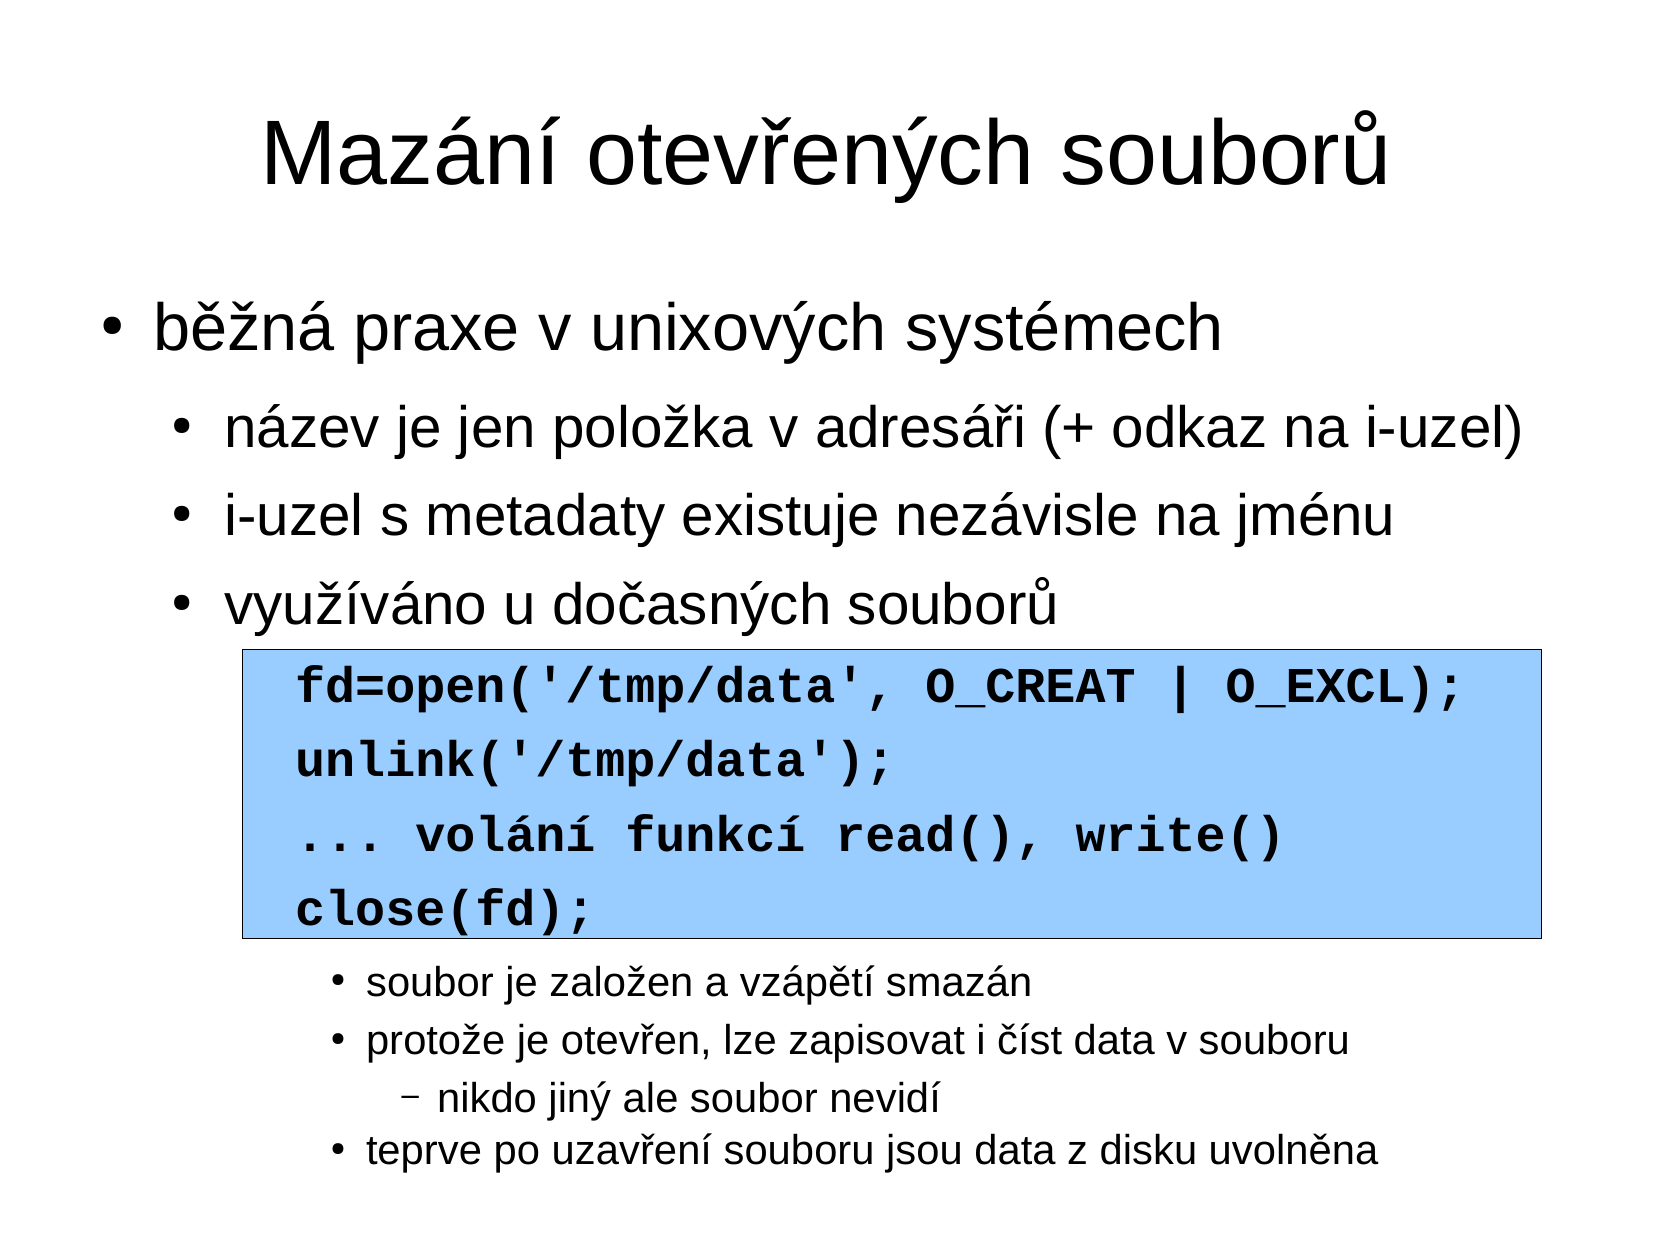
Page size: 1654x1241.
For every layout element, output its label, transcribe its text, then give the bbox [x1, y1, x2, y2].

list běžná praxe v unixových systémech název je jen položka v adresáři (+ odkaz na i-uzel) i-uzel s metadaty existuje nezávisle na jménu využíváno u dočasných souborů fd=open('/tmp/data', O_CREAT | O_EXCL); unlink('/tmp/data'); ... volání funkcí read(), write() close(fd); soubor je založen a vzápětí smazán protože je otevřen, lze zapisovat i číst data v souboru nikdo jiný ale soubor nevidí teprve po uzavření souboru jsou data z disku uvolněna [82, 290, 1571, 1174]
title Mazání otevřených souborů [82, 56, 1571, 250]
